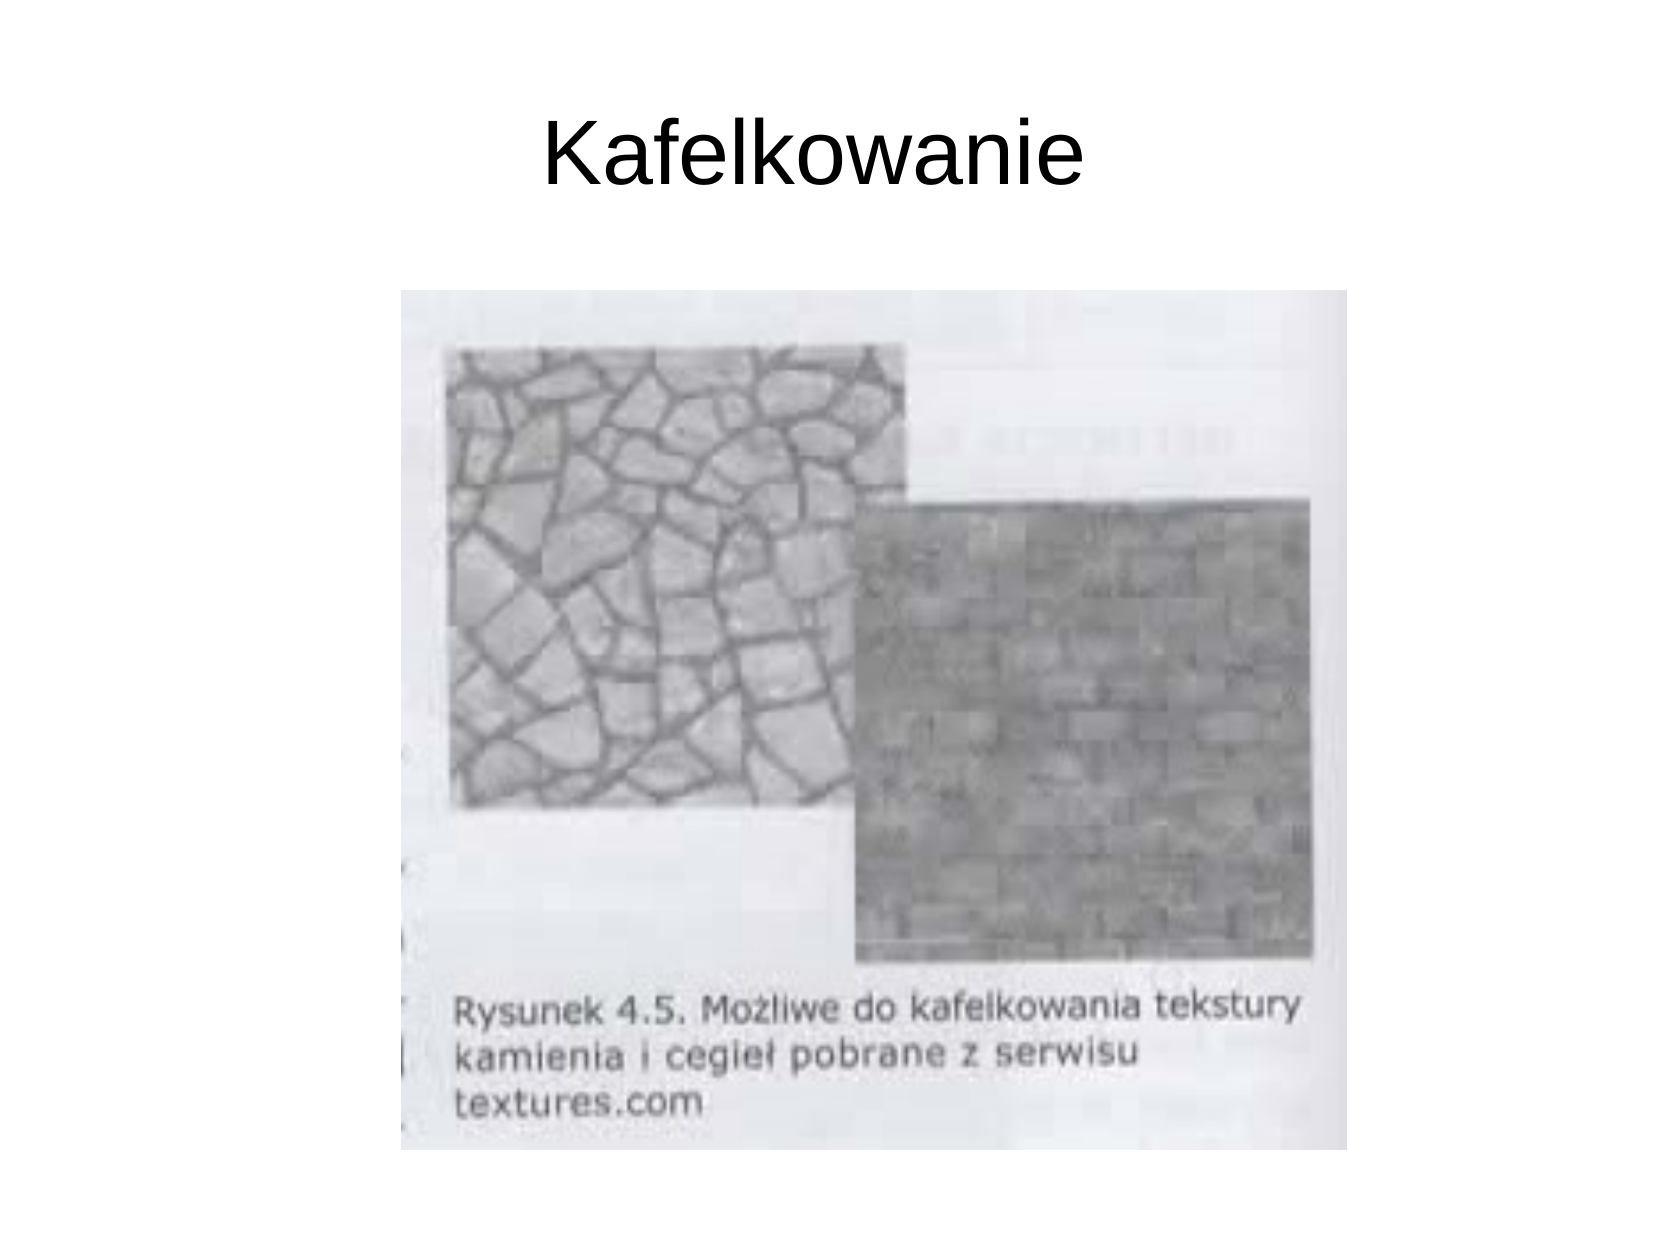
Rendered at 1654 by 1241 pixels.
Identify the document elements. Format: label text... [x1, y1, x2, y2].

picture [401, 290, 1347, 1150]
title Kafelkowanie [82, 49, 1571, 257]
